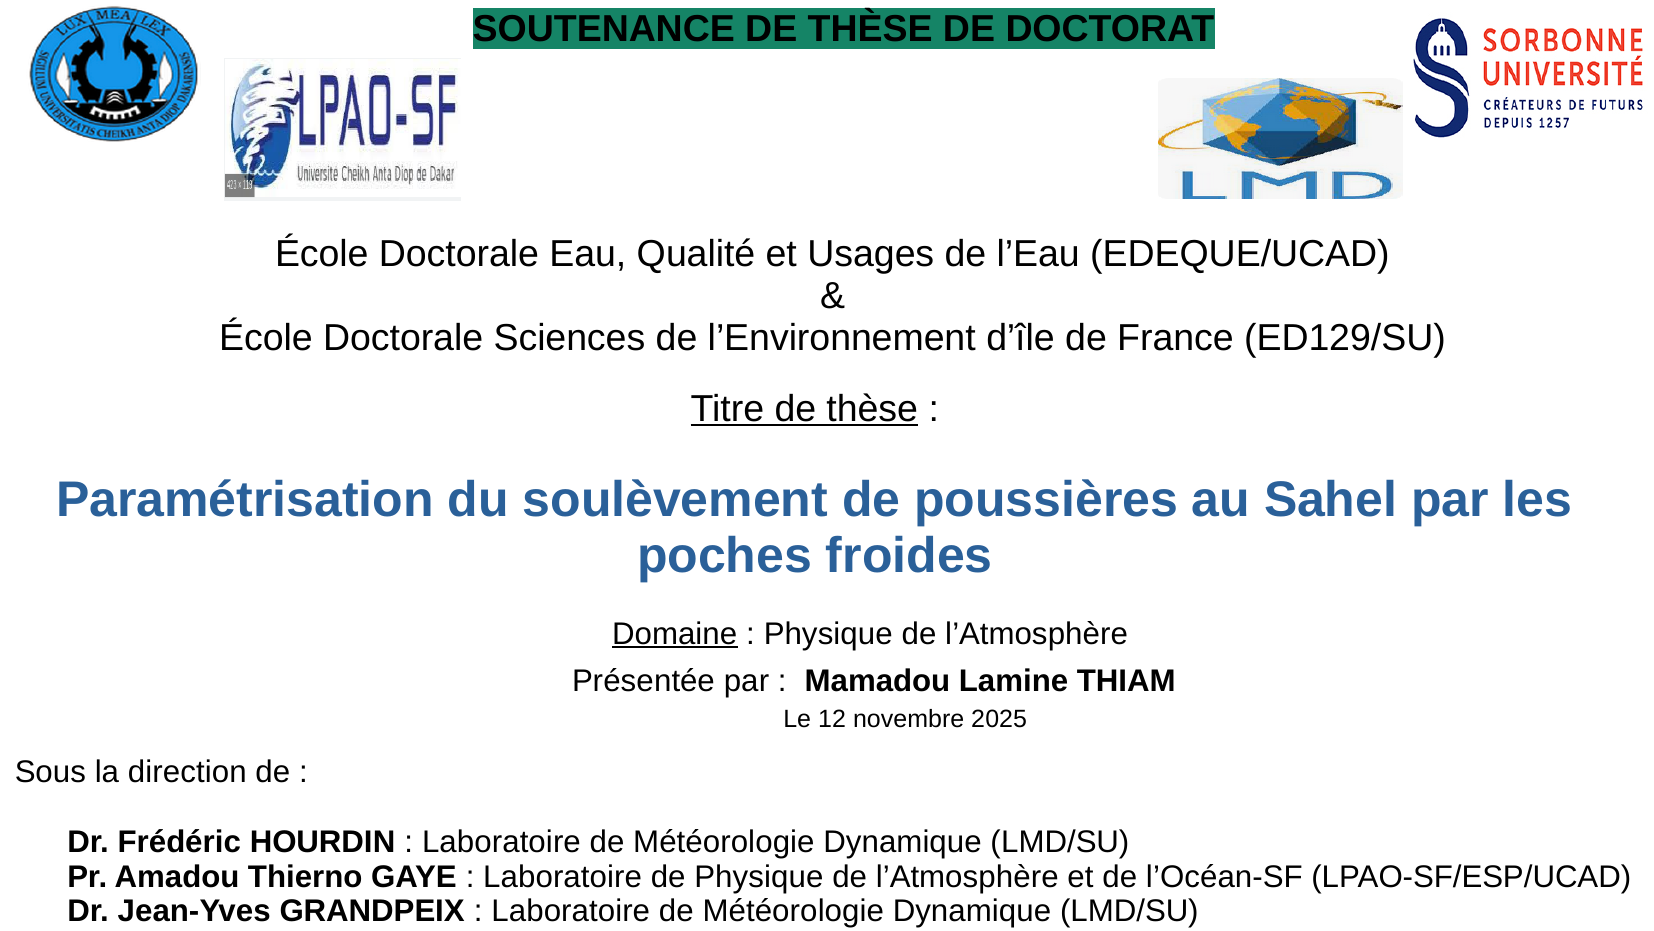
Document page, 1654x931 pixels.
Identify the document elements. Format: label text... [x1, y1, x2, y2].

picture [0, 0, 461, 201]
text_box Sous la direction de : Dr. Frédéric HOURDIN : Laboratoire de Météorologie Dynamique (LMD/SU) Pr. Amadou Thierno GAYE : Laboratoire de Physique de l’Atmosphère et de l’Océan-SF (LPAO-SF/ESP/UCAD) Dr. Jean-Yves GRANDPEIX : Laboratoire de Météorologie Dynamique (LMD/SU) [0, 747, 1654, 931]
text_box Titre de thèse : Paramétrisation du soulèvement de poussières au Sahel par les poches froides [0, 380, 1642, 608]
text_box Domaine : Physique de l’Atmosphère [0, 608, 1654, 659]
text_box SOUTENANCE DE THÈSE DE DOCTORAT [437, 0, 1241, 99]
text_box Présentée par : Mamadou Lamine THIAM Le 12 novembre 2025 [0, 659, 1654, 742]
picture [1157, 4, 1654, 201]
text_box École Doctorale Eau, Qualité et Usages de l’Eau (EDEQUE/UCAD) & École Doctorale Sciences de l’Environnement d’île de France (ED129/SU) [11, 225, 1654, 367]
